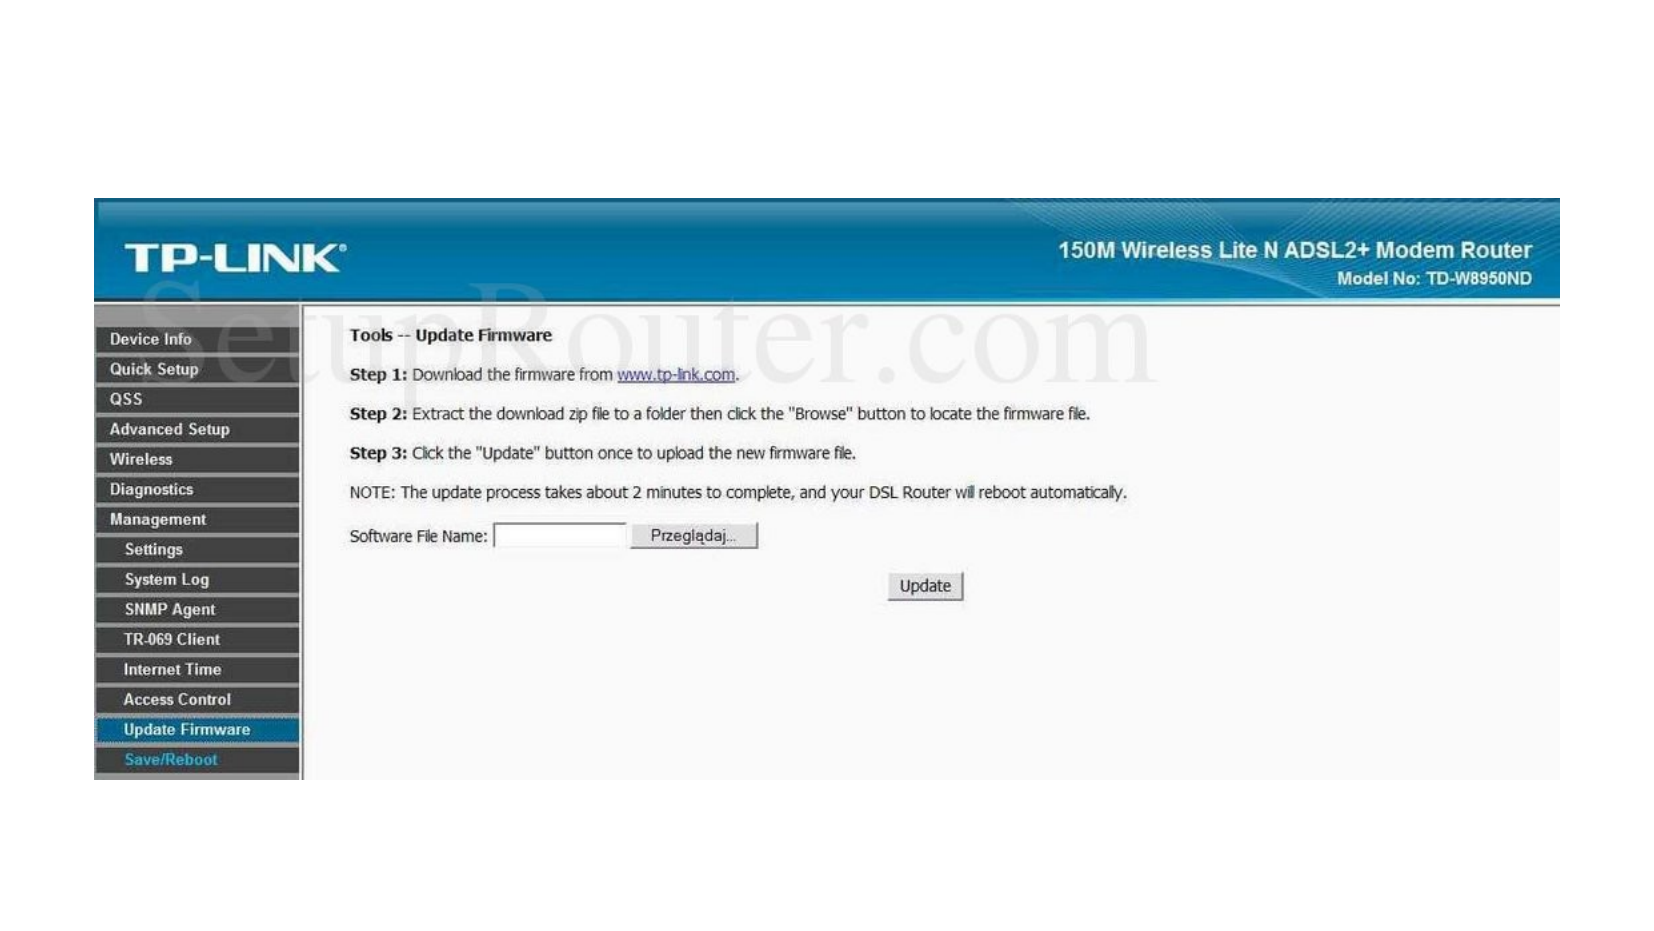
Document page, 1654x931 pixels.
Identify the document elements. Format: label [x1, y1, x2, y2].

picture [94, 198, 1560, 235]
picture [94, 234, 1560, 780]
